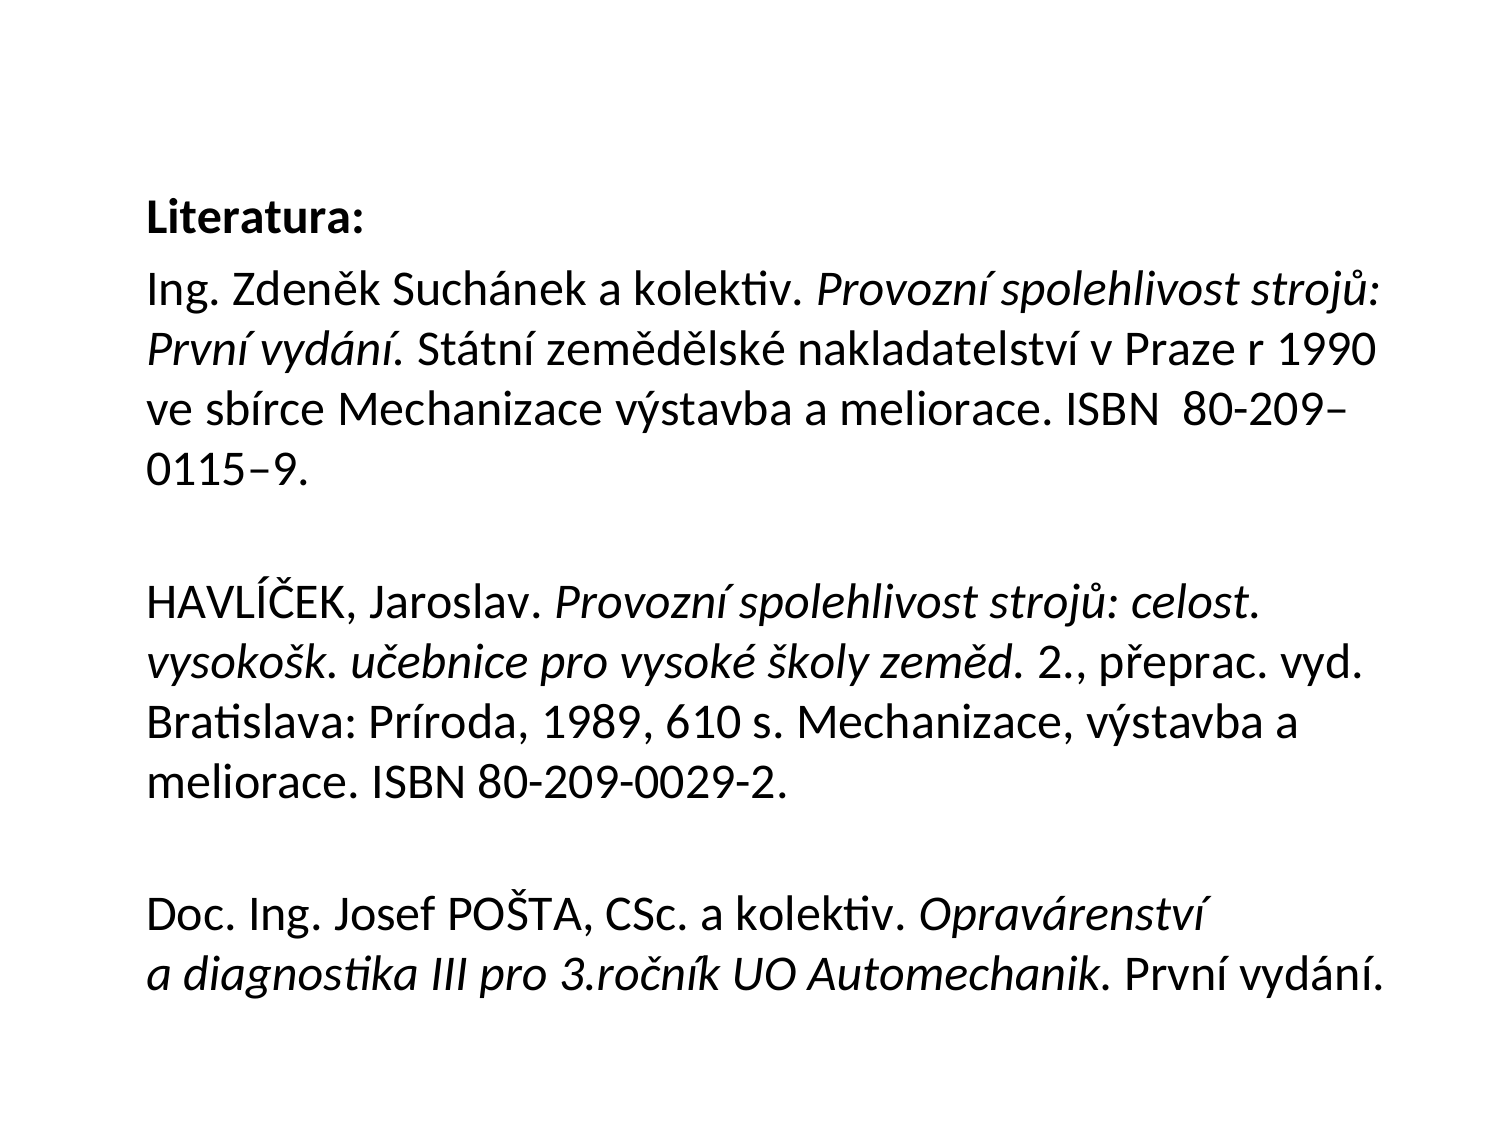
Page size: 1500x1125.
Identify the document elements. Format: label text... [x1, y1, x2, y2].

list Literatura: Ing. Zdeněk Suchánek a kolektiv. Provozní spolehlivost strojů: První vydání. Státní zemědělské nakladatelství v Praze r 1990 ve sbírce Mechanizace výstavba a meliorace. ISBN 80-209–0115–9. HAVLÍČEK, Jaroslav. Provozní spolehlivost strojů: celost. vysokošk. učebnice pro vysoké školy zeměd. 2., přeprac. vyd. Bratislava: Príroda, 1989, 610 s. Mechanizace, výstavba a meliorace. ISBN 80-209-0029-2. Doc. Ing. Josef POŠTA, CSc. a kolektiv. Opravárenství a diagnostika III pro 3.ročník UO Automechanik. První vydání. [75, 31, 1426, 1125]
